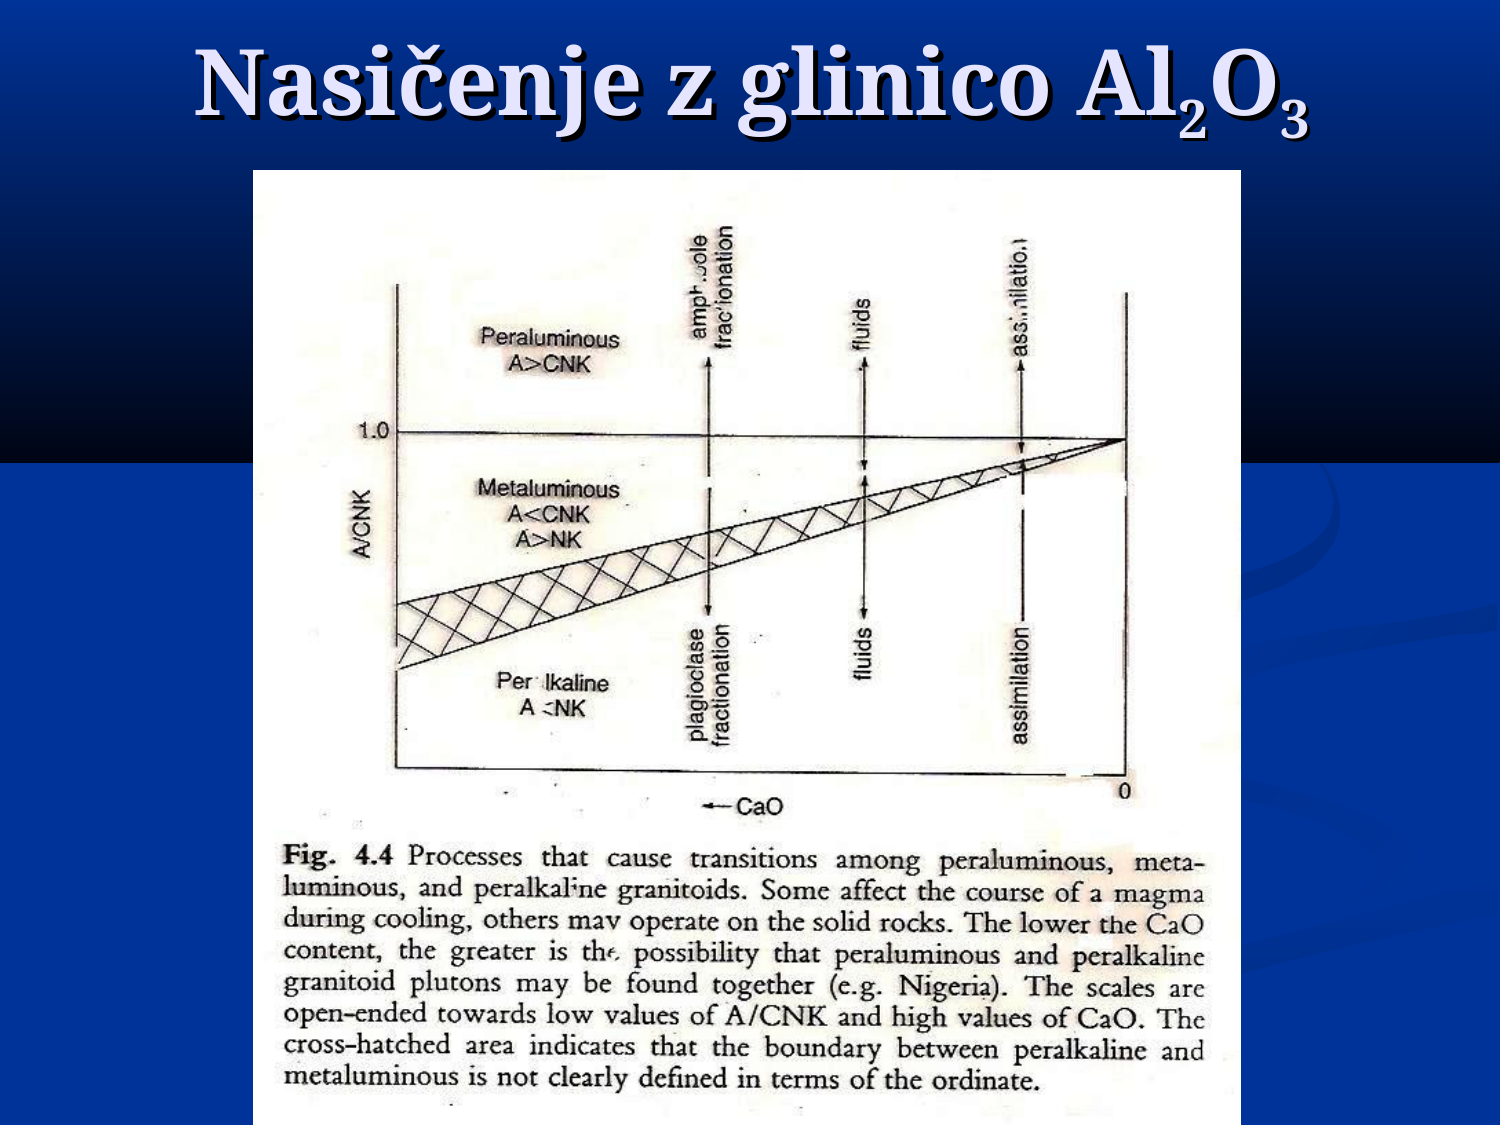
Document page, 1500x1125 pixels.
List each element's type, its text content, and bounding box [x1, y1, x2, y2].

title Nasičenje z glinico Al2O3 [76, 0, 1427, 173]
text_box [253, 170, 1241, 1125]
